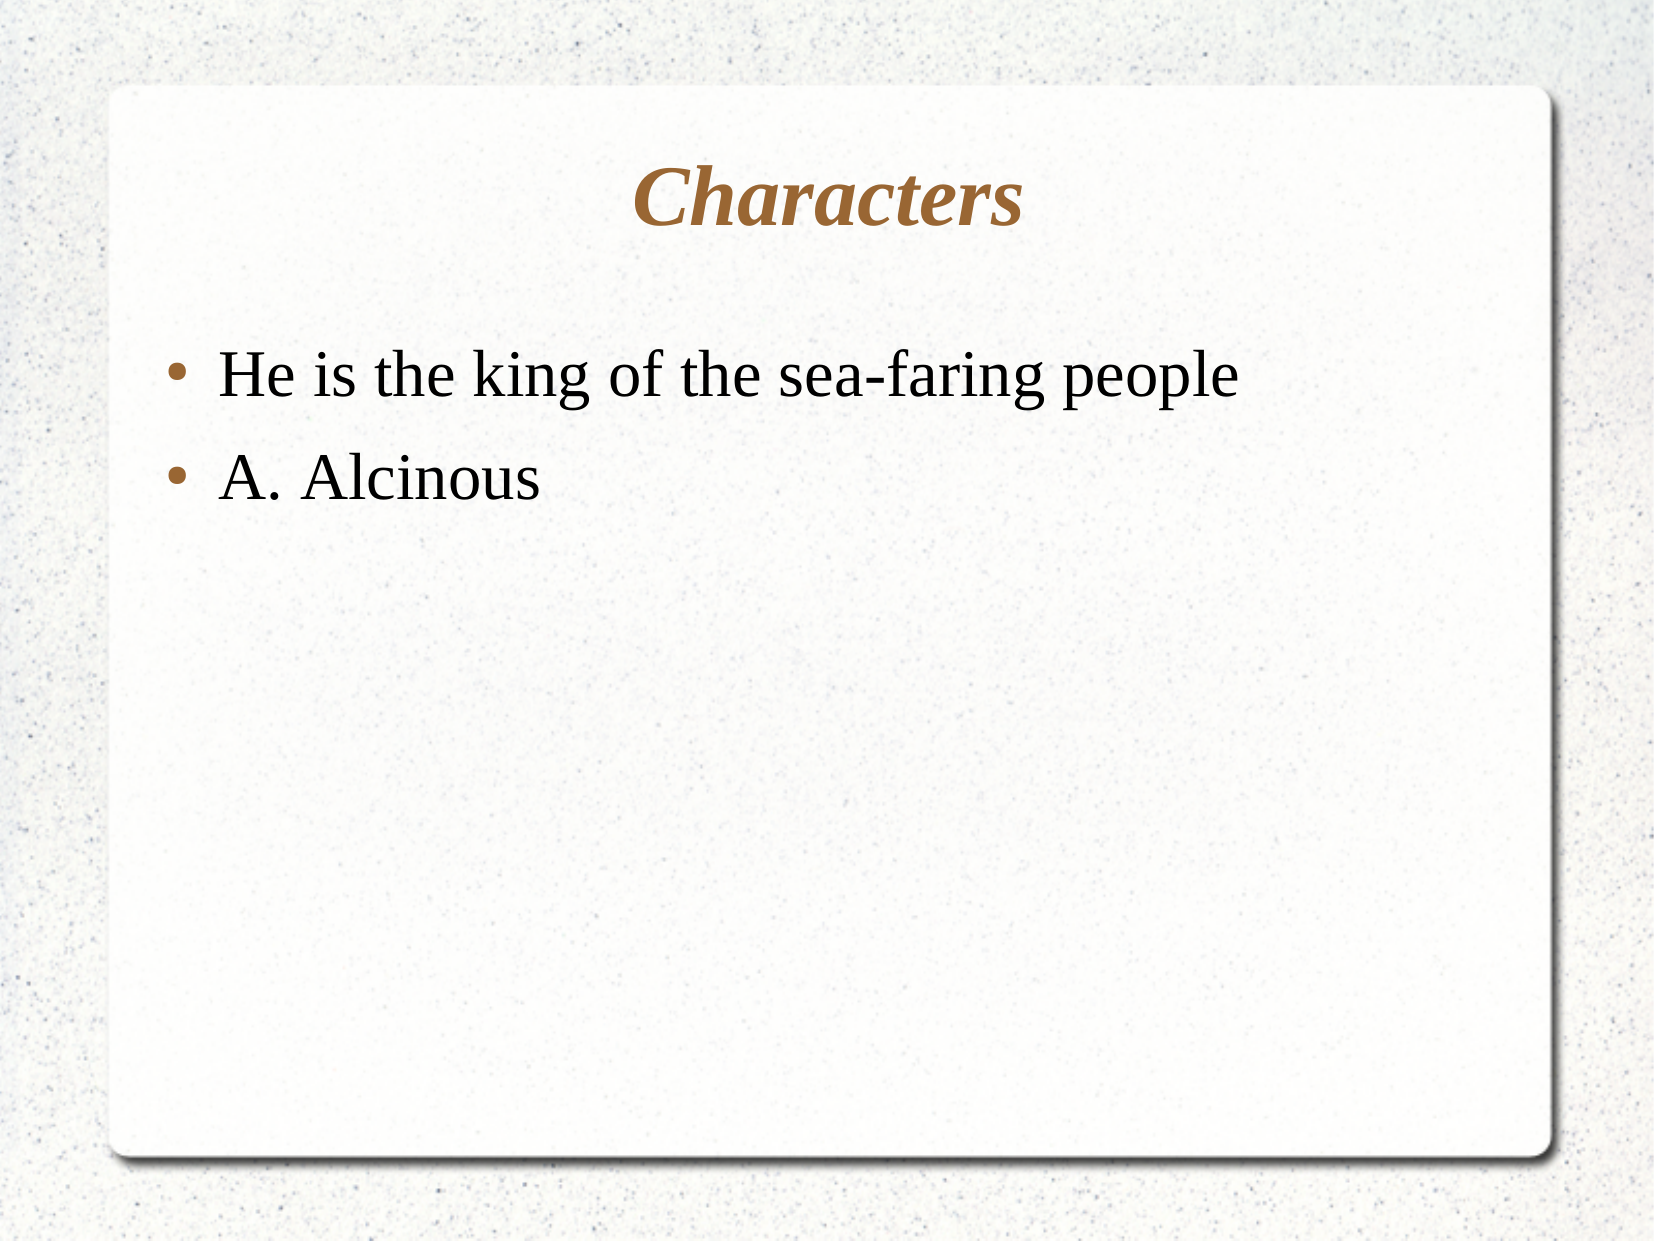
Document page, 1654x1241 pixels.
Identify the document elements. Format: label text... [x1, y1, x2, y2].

picture [0, 0, 1654, 1241]
list He is the king of the sea-faring people A. Alcinous [147, 336, 1506, 987]
title Characters [120, 92, 1538, 301]
